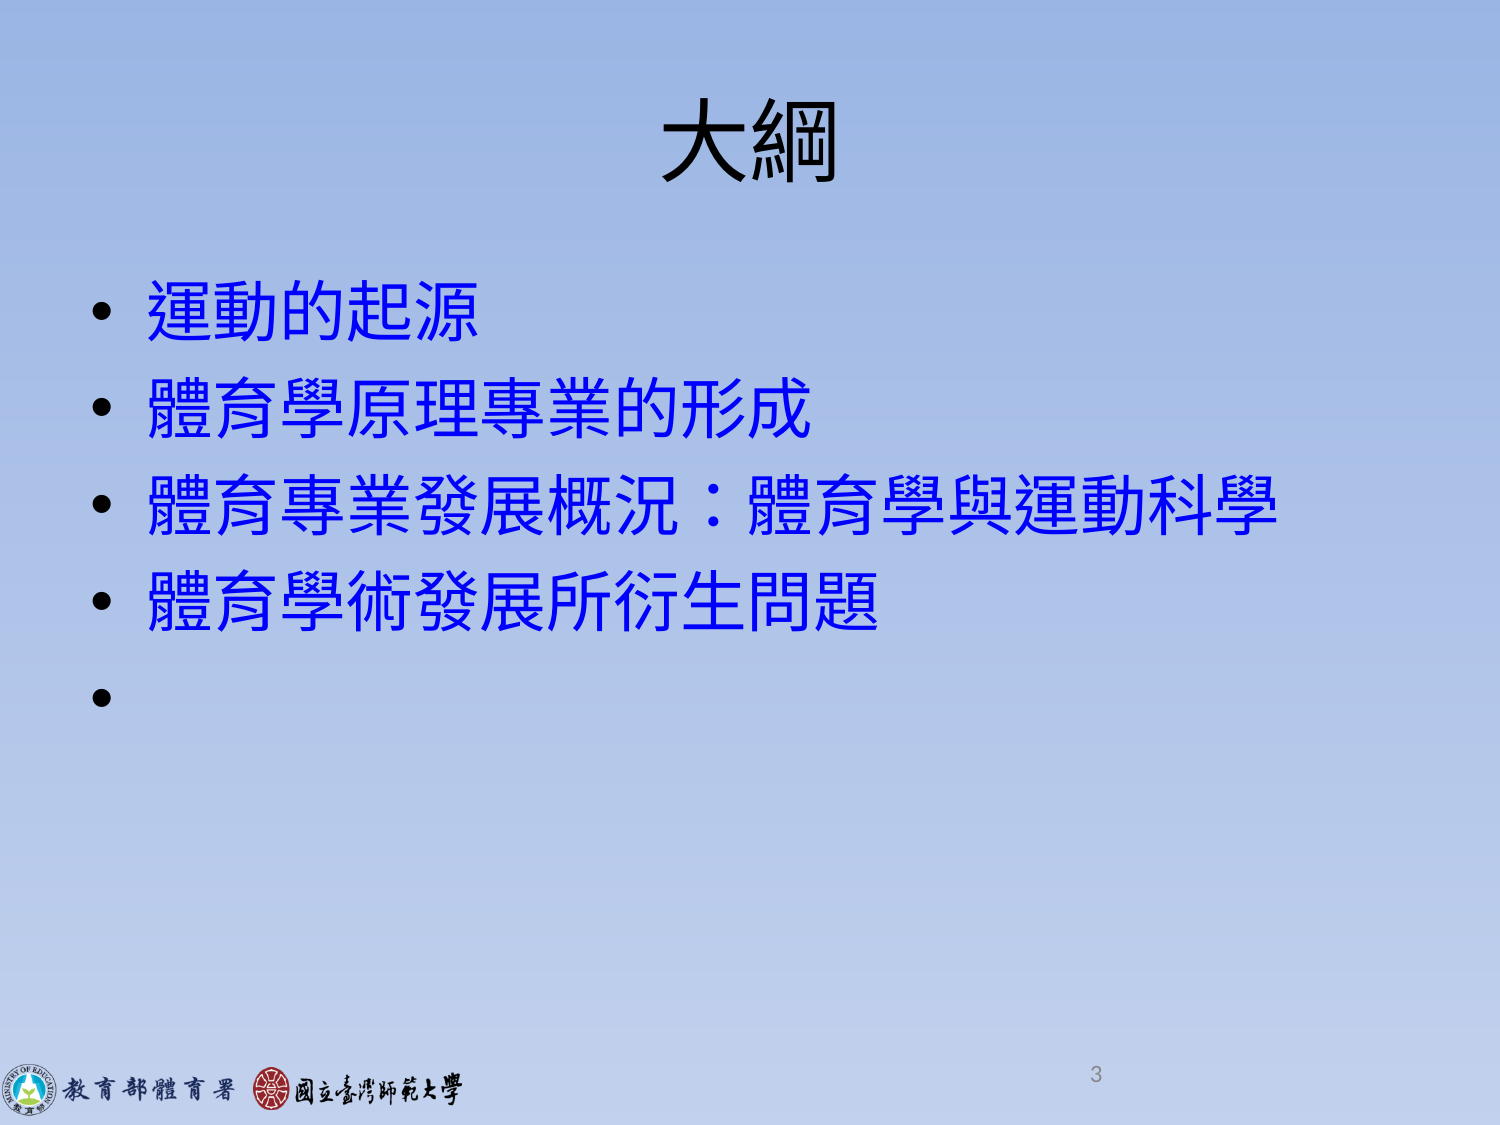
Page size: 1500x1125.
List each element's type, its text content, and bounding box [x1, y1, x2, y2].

text_box [1074, 1042, 1426, 1103]
list 運動的起源 體育學原理專業的形成 體育專業發展概況：體育學與運動科學 體育學術發展所衍生問題 [75, 262, 1426, 1005]
title 大綱 [75, 45, 1426, 233]
